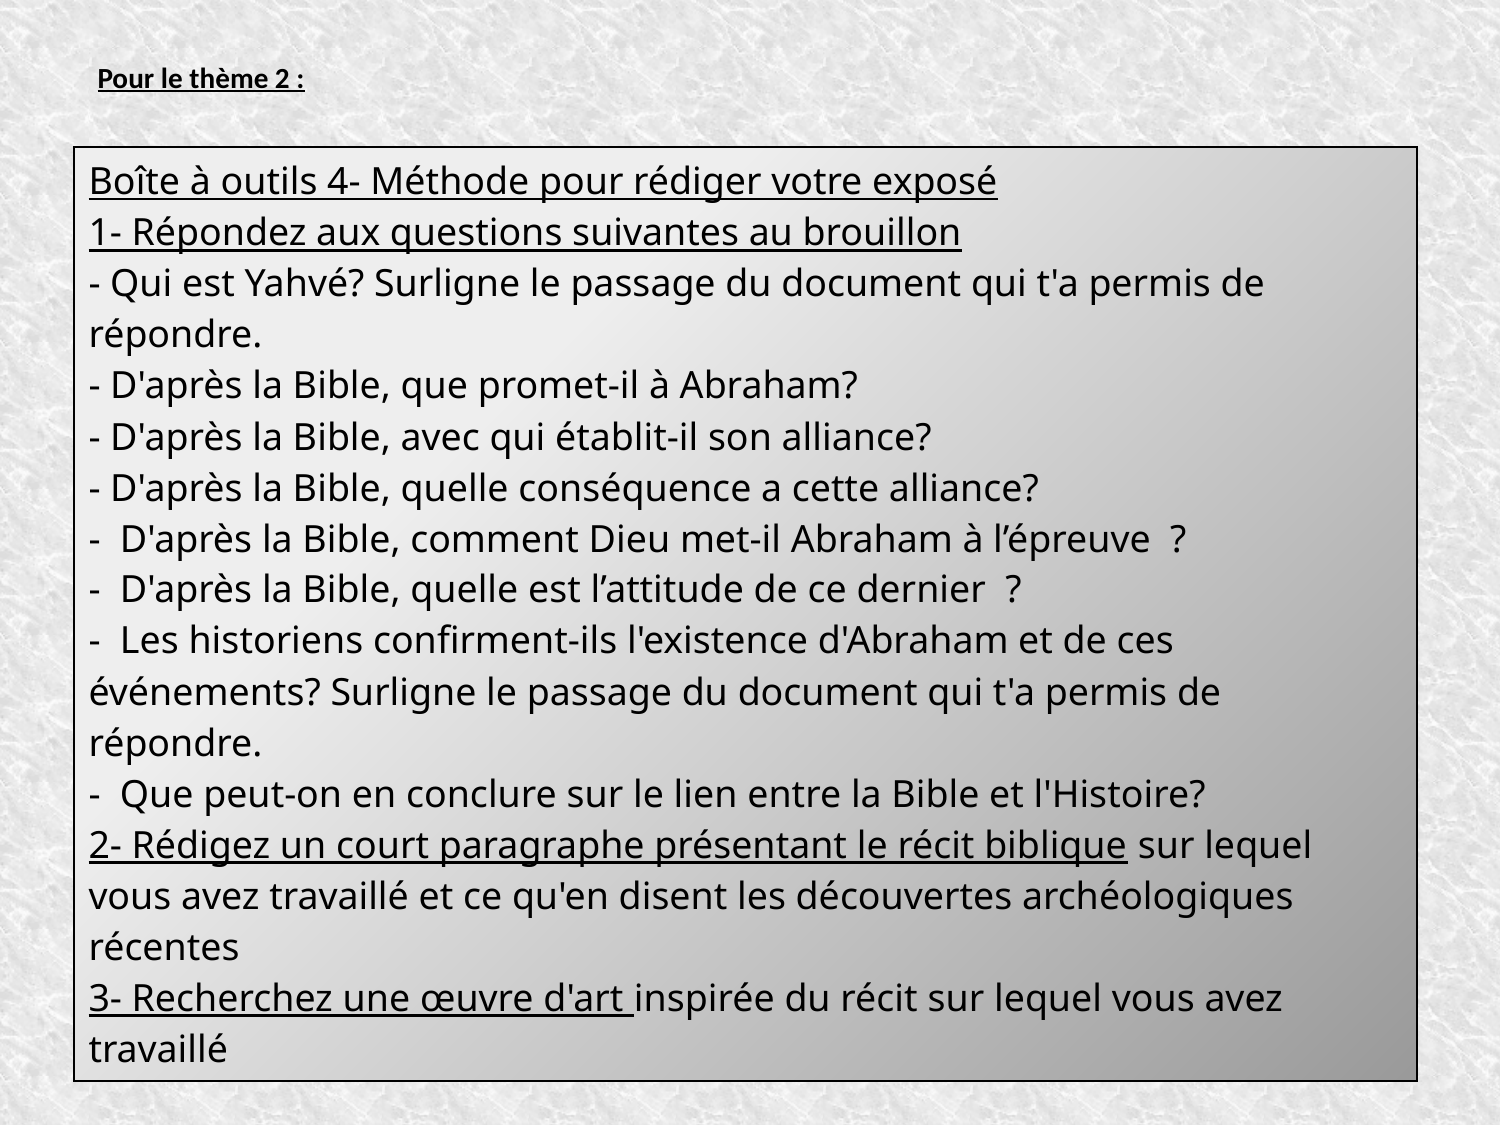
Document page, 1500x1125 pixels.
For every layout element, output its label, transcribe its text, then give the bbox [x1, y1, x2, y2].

table_header Boîte à outils 4- Méthode pour rédiger votre exposé 1- Répondez aux questions suivantes au brouillon - Qui est Yahvé? Surligne le passage du document qui t'a permis de répondre. - D'après la Bible, que promet-il à Abraham? - D'après la Bible, avec qui établit-il son alliance? - D'après la Bible, quelle conséquence a cette alliance? - D'après la Bible, comment Dieu met-il Abraham à l’épreuve ? - D'après la Bible, quelle est l’attitude de ce dernier ? - Les historiens confirment-ils l'existence d'Abraham et de ces événements? Surligne le passage du document qui t'a permis de répondre. - Que peut-on en conclure sur le lien entre la Bible et l'Histoire? 2- Rédigez un court paragraphe présentant le récit biblique sur lequel vous avez travaillé et ce qu'en disent les découvertes archéologiques récentes 3- Recherchez une œuvre d'art inspirée du récit sur lequel vous avez travaillé [75, 148, 1416, 1080]
text_box Pour le thème 2 : [82, 59, 1052, 110]
picture [0, 0, 1500, 1125]
